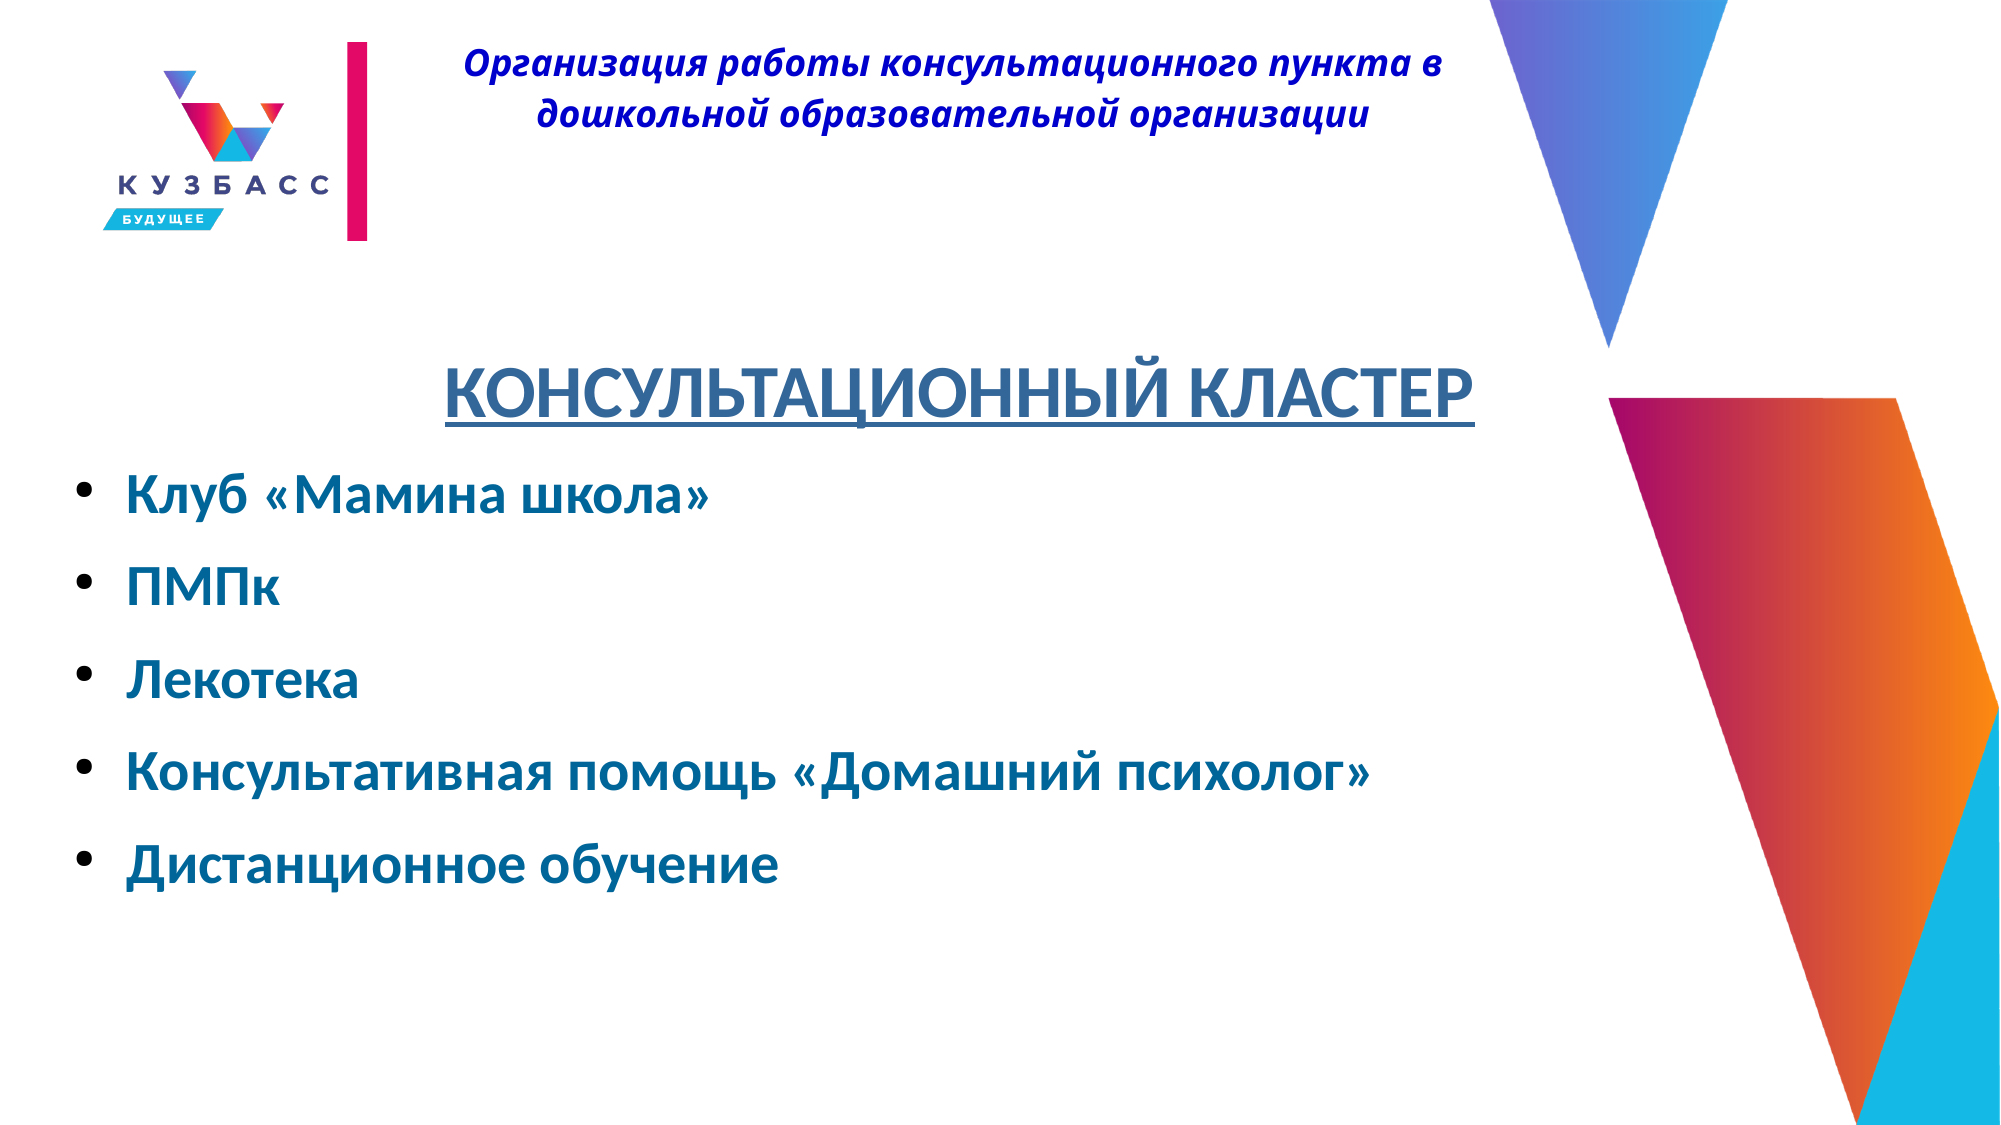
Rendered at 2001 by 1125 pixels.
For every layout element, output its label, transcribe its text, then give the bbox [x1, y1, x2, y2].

picture [90, 37, 348, 245]
text_box Организация работы консультационного пункта в дошкольной образовательной организации [377, 28, 1529, 194]
picture [1489, 0, 2000, 1125]
list КОНСУЛЬТАЦИОННЫЙ КЛАСТЕР Клуб «Мамина школа» ПМПк Лекотека Консультативная помощь «Домашний психолог» Дистанционное обучение [41, 245, 1489, 1094]
text_box [348, 42, 368, 241]
